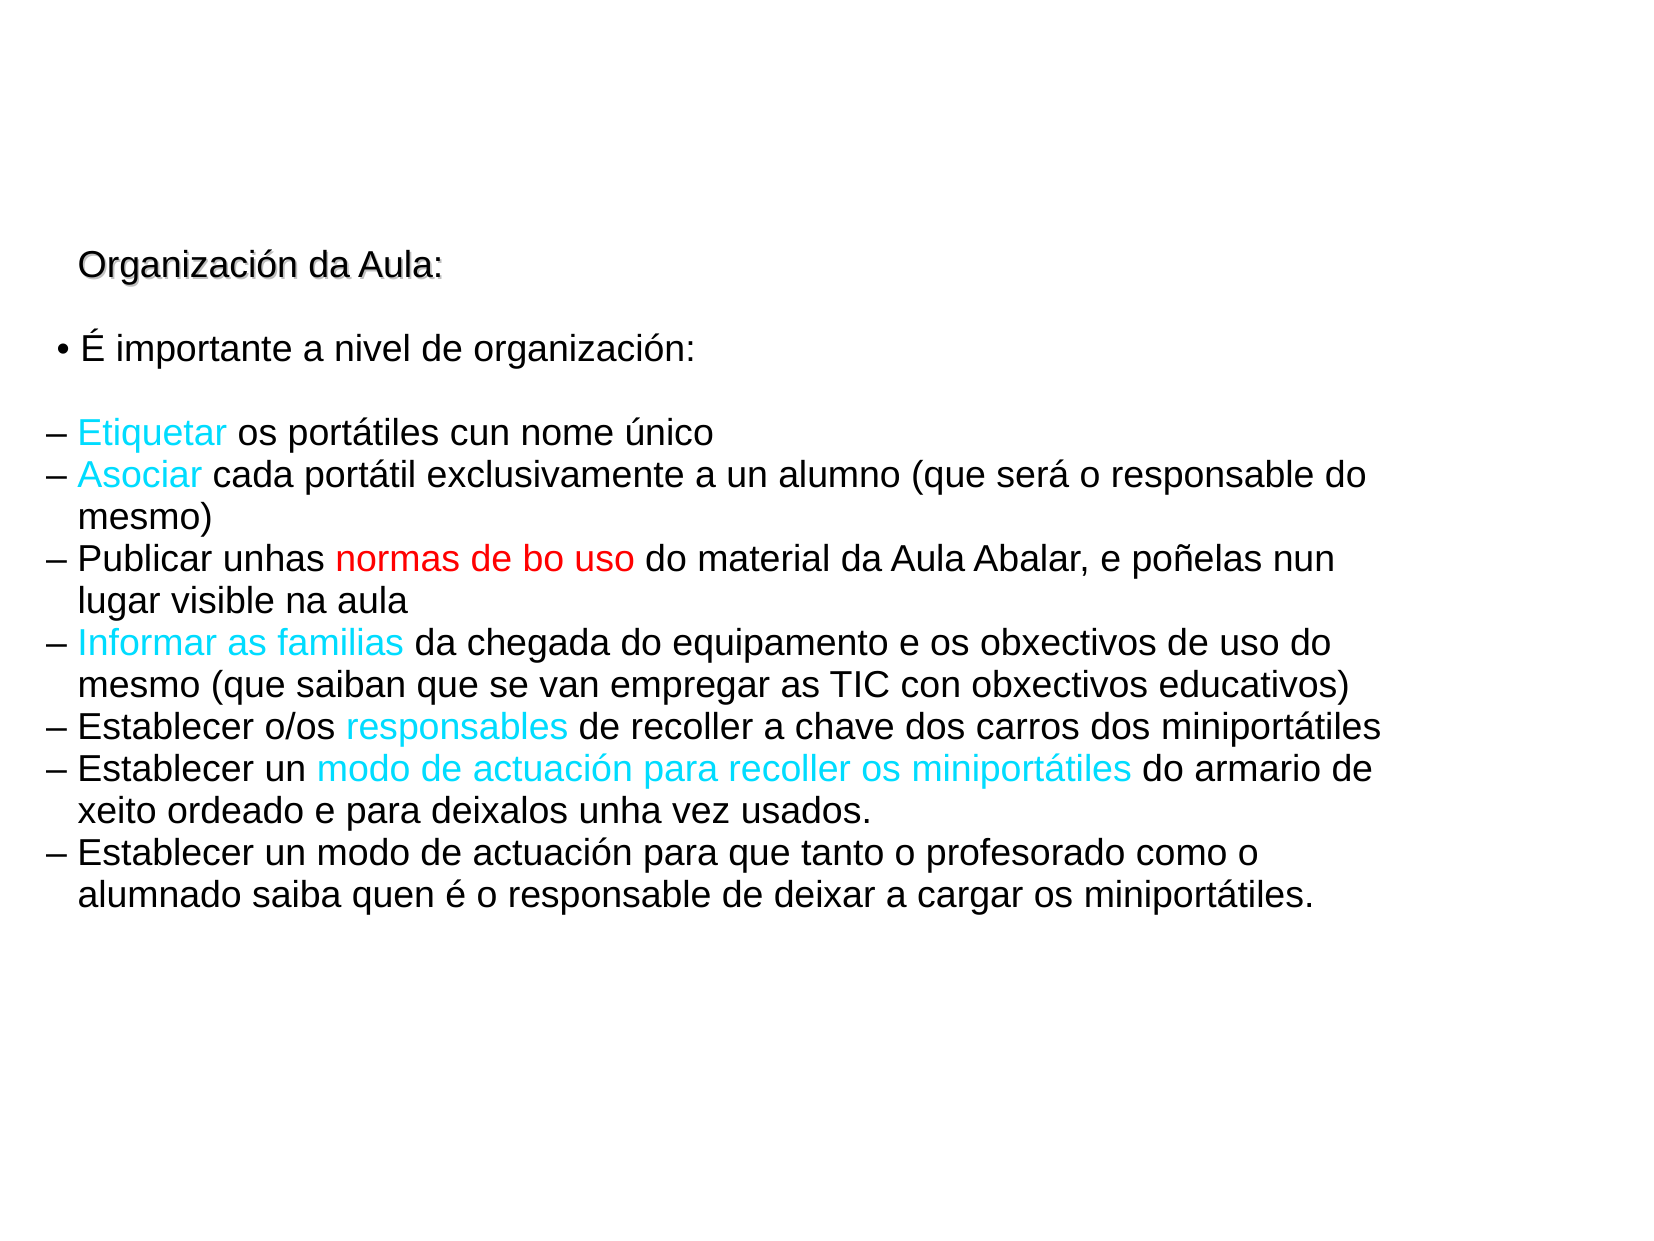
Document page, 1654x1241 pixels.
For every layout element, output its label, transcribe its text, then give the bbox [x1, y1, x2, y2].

text_box Organización da Aula: • É importante a nivel de organización: – Etiquetar os portátiles cun nome único – Asociar cada portátil exclusivamente a un alumno (que será o responsable do mesmo) – Publicar unhas normas de bo uso do material da Aula Abalar, e poñelas nun lugar visible na aula – Informar as familias da chegada do equipamento e os obxectivos de uso do mesmo (que saiban que se van empregar as TIC con obxectivos educativos) – Establecer o/os responsables de recoller a chave dos carros dos miniportátiles – Establecer un modo de actuación para recoller os miniportátiles do armario de xeito ordeado e para deixalos unha vez usados. – Establecer un modo de actuación para que tanto o profesorado como o alumnado saiba quen é o responsable de deixar a cargar os miniportátiles. [0, 236, 1654, 1211]
